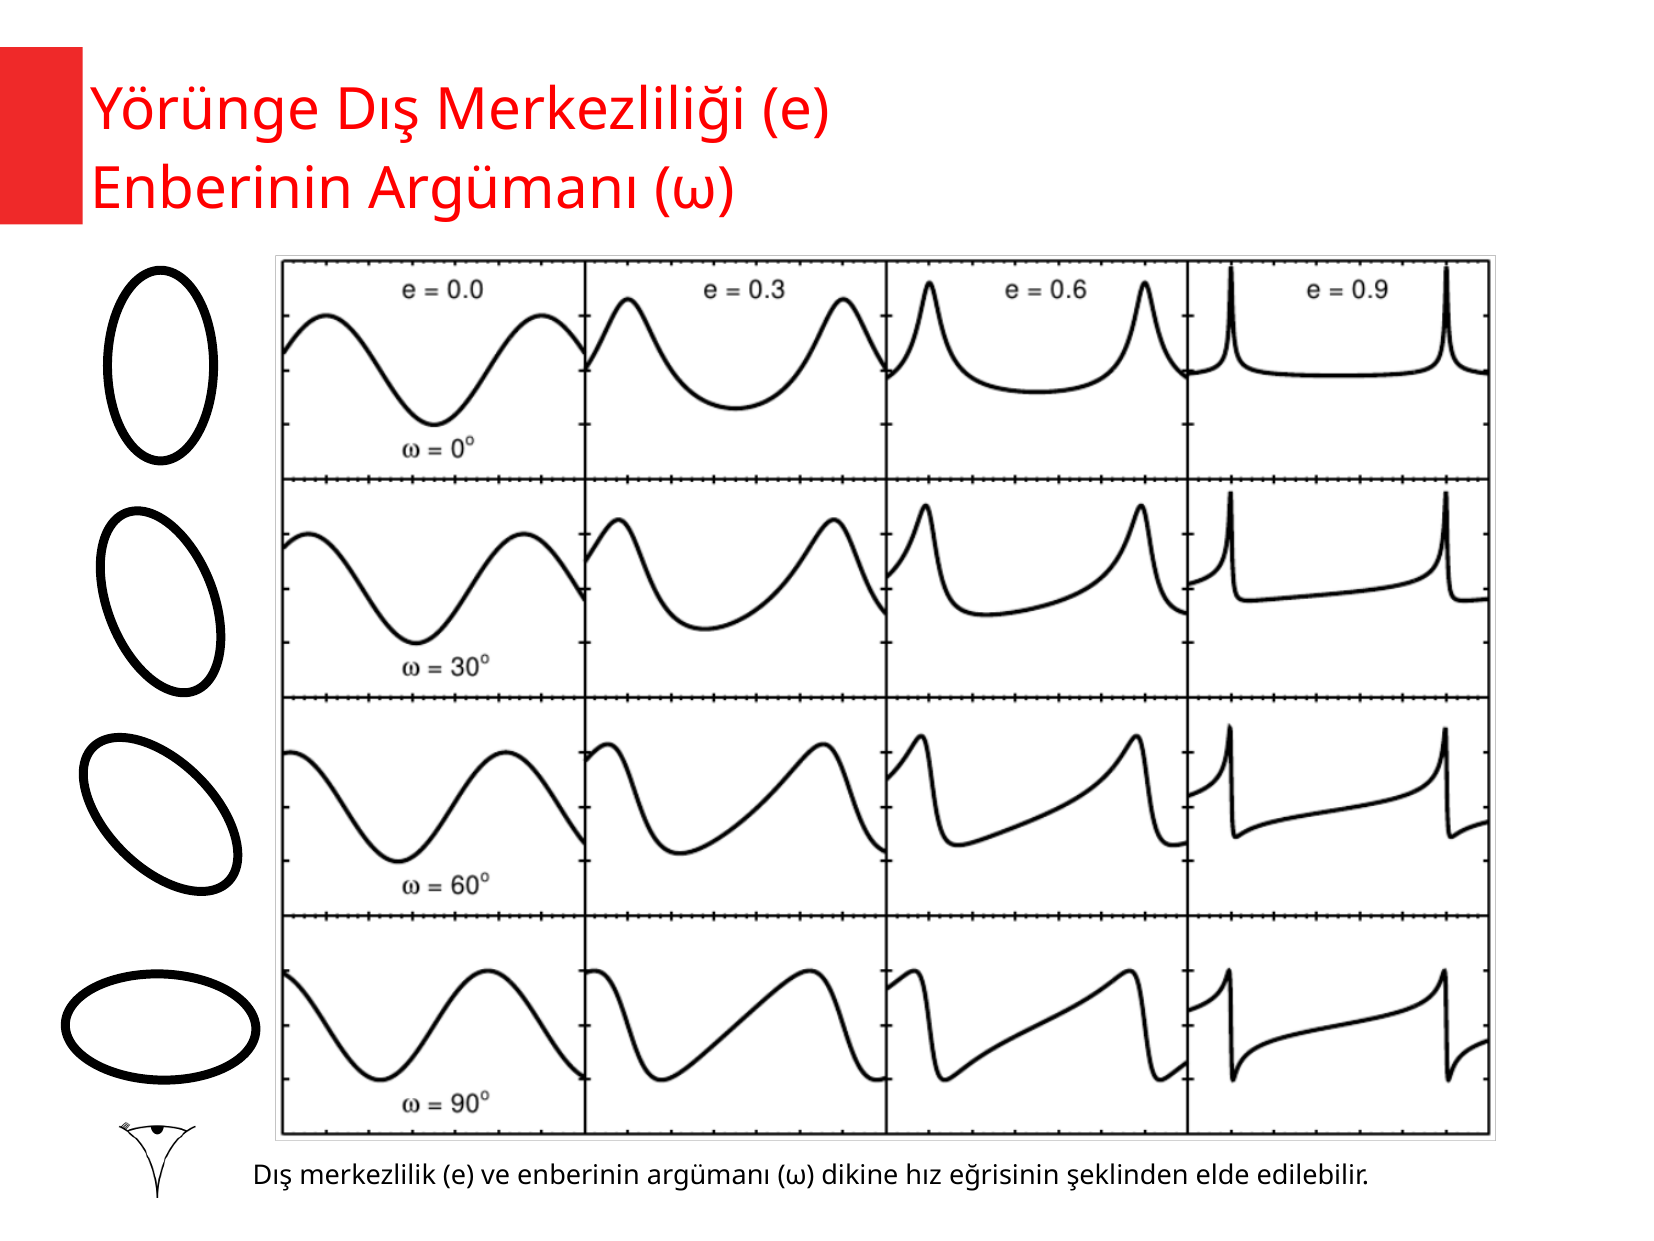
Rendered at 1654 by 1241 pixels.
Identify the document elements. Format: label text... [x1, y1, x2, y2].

title Yörünge Dış Merkezliliği (e) Enberinin Argümanı (ω) [90, 66, 1626, 226]
picture [249, 236, 1525, 1148]
text_box Dış merkezlilik (e) ve enberinin argümanı (ω) dikine hız eğrisinin şeklinden elde edilebilir. [237, 1148, 1577, 1197]
text_box [100, 510, 221, 693]
picture [111, 1118, 201, 1198]
text_box [65, 973, 256, 1081]
text_box [83, 737, 238, 892]
text_box [107, 270, 214, 461]
